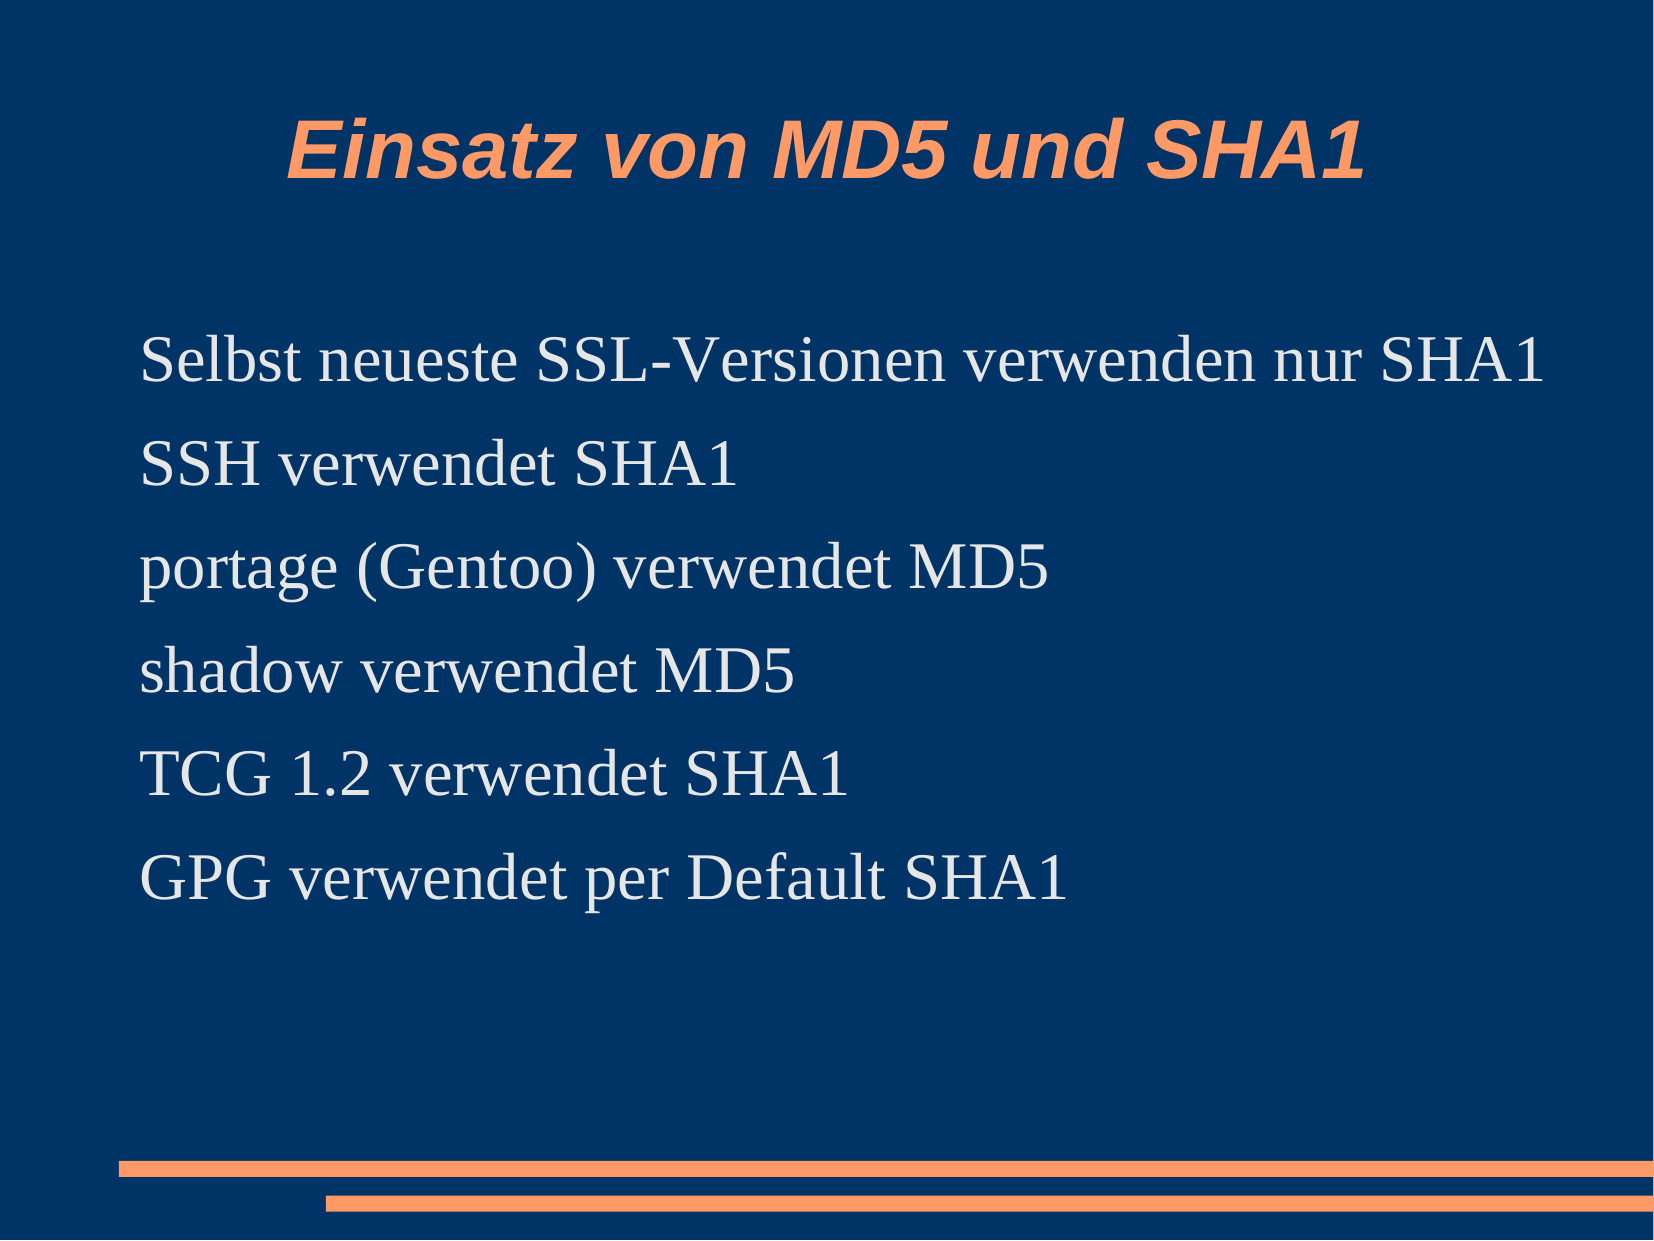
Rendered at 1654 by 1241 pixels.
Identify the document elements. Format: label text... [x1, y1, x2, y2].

list Selbst neueste SSL-Versionen verwenden nur SHA1 SSH verwendet SHA1 portage (Gentoo) verwendet MD5 shadow verwendet MD5 TCG 1.2 verwendet SHA1 GPG verwendet per Default SHA1 [121, 322, 1561, 1133]
title Einsatz von MD5 und SHA1 [121, 46, 1534, 254]
